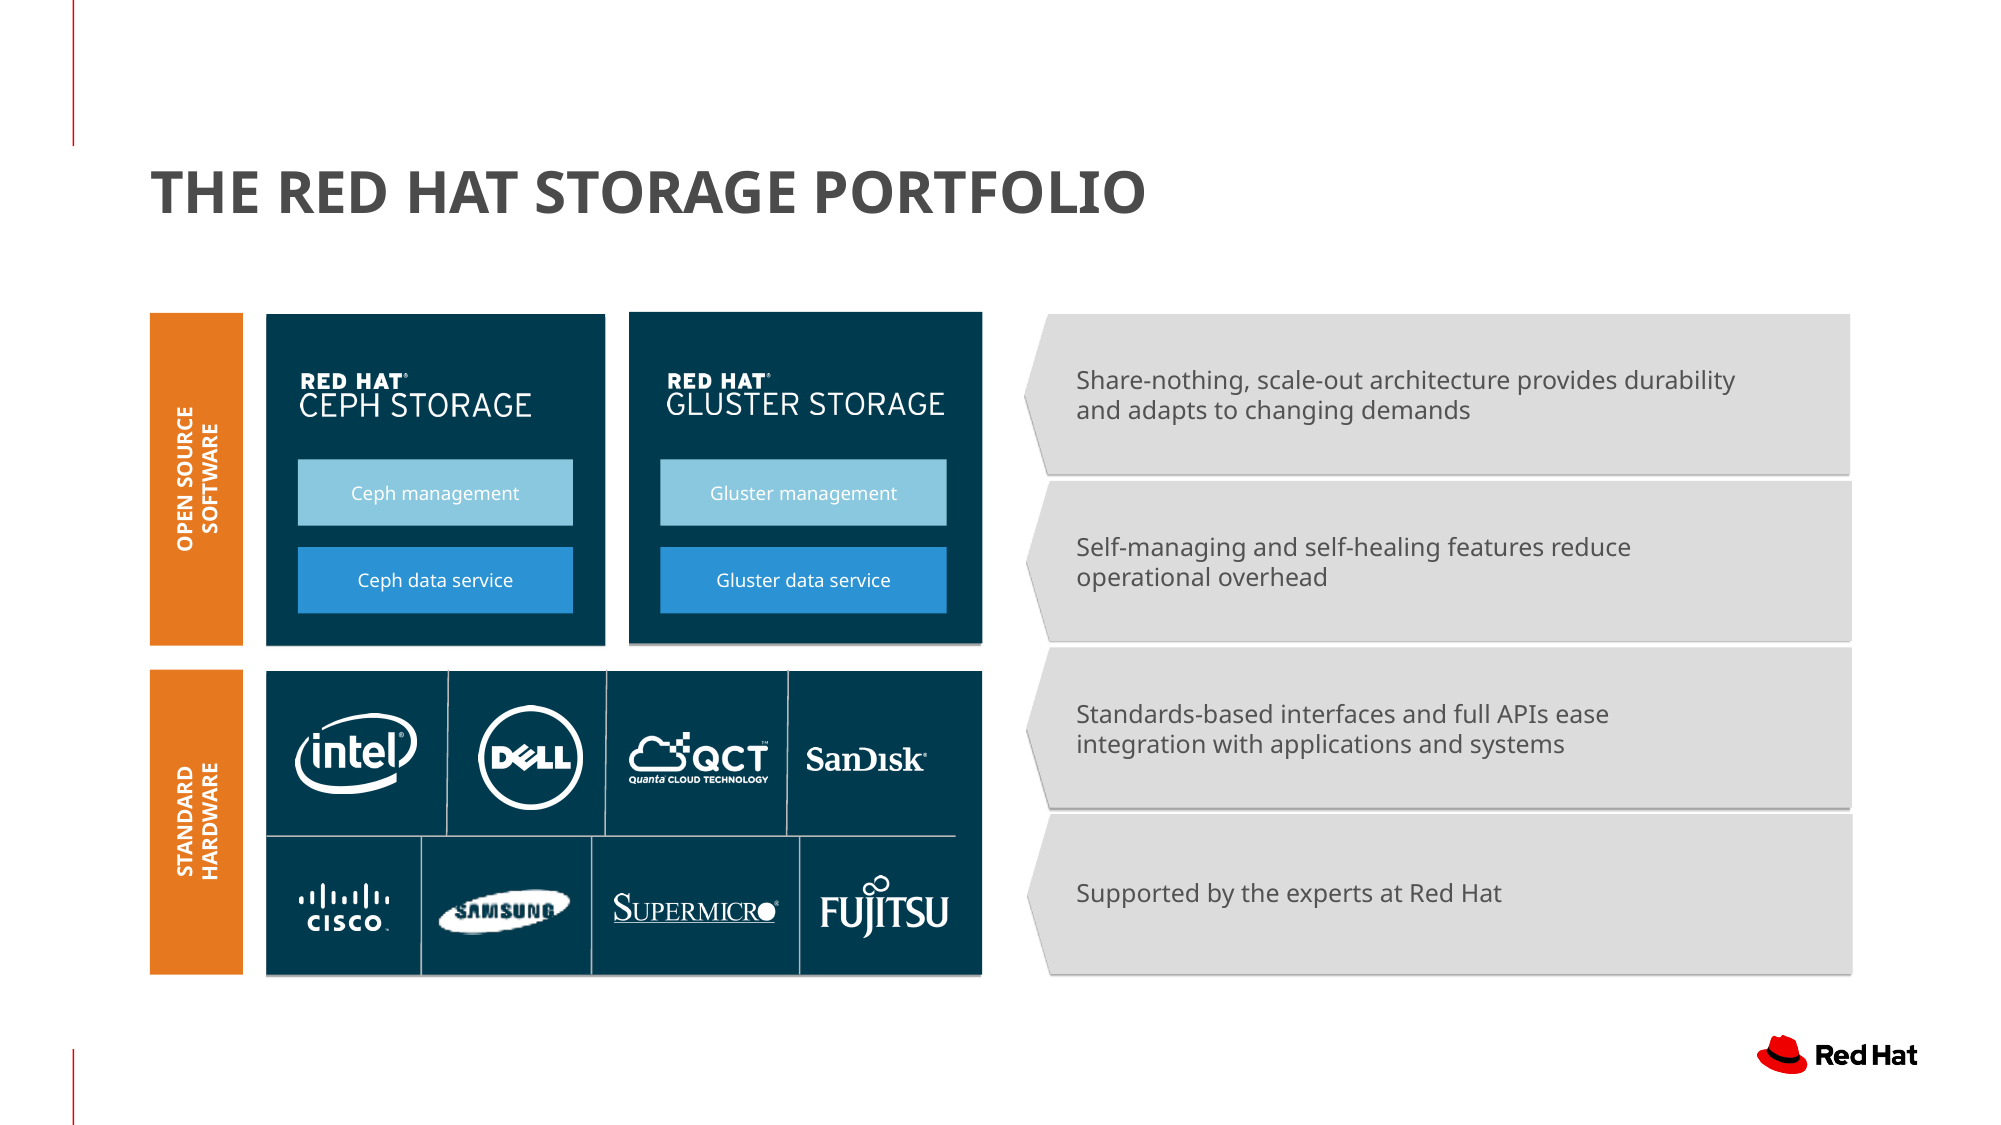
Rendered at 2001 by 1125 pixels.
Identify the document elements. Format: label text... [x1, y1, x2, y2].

text_box Gluster data service [660, 547, 947, 614]
picture [723, 746, 743, 771]
picture [823, 898, 838, 926]
picture [684, 374, 695, 388]
text_box Ceph data service [297, 547, 573, 614]
picture [700, 903, 709, 920]
picture [748, 742, 767, 771]
picture [389, 733, 394, 766]
picture [326, 743, 345, 767]
text_box [1027, 814, 1853, 975]
picture [296, 739, 396, 793]
picture [843, 754, 851, 770]
picture [393, 393, 406, 416]
picture [811, 394, 824, 414]
picture [653, 903, 658, 920]
picture [717, 777, 737, 782]
text_box [1751, 480, 1852, 641]
picture [333, 374, 346, 388]
picture [323, 714, 416, 767]
picture [931, 393, 943, 414]
text_box [448, 671, 605, 835]
text_box [788, 671, 983, 975]
picture [439, 890, 570, 934]
picture [453, 394, 469, 416]
text_box [1024, 314, 1052, 475]
picture [318, 374, 329, 388]
text_box [266, 671, 447, 835]
picture [739, 374, 751, 388]
picture [841, 898, 862, 927]
picture [615, 897, 631, 919]
picture [335, 916, 345, 930]
picture [693, 746, 718, 771]
text_box Supported by the experts at Red Hat [1052, 828, 1751, 956]
text_box OPEN SOURCE SOFTWARE [149, 312, 243, 646]
text_box [629, 311, 983, 644]
picture [745, 393, 759, 414]
text_box [1026, 480, 1052, 641]
picture [705, 777, 717, 783]
picture [342, 394, 357, 416]
picture [410, 394, 425, 416]
text_box [1760, 647, 1852, 808]
picture [699, 374, 711, 388]
picture [846, 393, 864, 414]
picture [722, 374, 735, 388]
picture [669, 374, 680, 388]
picture [765, 393, 777, 414]
picture [707, 393, 721, 414]
text_box [1026, 647, 1052, 808]
picture [630, 736, 686, 771]
picture [890, 754, 902, 770]
picture [727, 393, 741, 414]
picture [852, 754, 859, 770]
picture [808, 748, 823, 770]
text_box [593, 837, 798, 975]
text_box Self-managing and self-healing features reduce operational overhead [1052, 478, 1751, 646]
picture [375, 374, 388, 388]
picture [668, 393, 682, 414]
picture [358, 374, 370, 388]
picture [753, 374, 764, 388]
picture [907, 897, 924, 927]
picture [517, 394, 530, 416]
picture [308, 916, 319, 930]
text_box [606, 671, 787, 835]
picture [474, 394, 490, 416]
picture [860, 748, 876, 770]
text_box [266, 314, 606, 646]
picture [322, 394, 336, 416]
picture [904, 748, 922, 770]
picture [865, 898, 872, 937]
text_box [1807, 314, 1851, 475]
text_box [423, 837, 590, 975]
picture [863, 876, 889, 895]
picture [889, 393, 904, 414]
text_box Gluster management [660, 459, 947, 526]
picture [828, 393, 843, 414]
picture [689, 393, 702, 414]
text_box Ceph management [297, 459, 573, 526]
text_box Share-nothing, scale-out architecture provides durability and adapts to changing demands [1052, 314, 1807, 475]
picture [365, 916, 381, 930]
text_box STANDARD HARDWARE [149, 669, 243, 975]
picture [349, 916, 360, 930]
picture [363, 743, 384, 768]
picture [753, 777, 761, 783]
picture [314, 743, 319, 767]
text_box [266, 837, 420, 975]
picture [878, 898, 882, 926]
title THE RED HAT STORAGE PORTFOLIO [150, 0, 1851, 225]
picture [783, 393, 798, 414]
picture [1757, 1035, 1918, 1074]
text_box Standards-based interfaces and full APIs ease integration with applications and systems [1052, 647, 1760, 810]
picture [887, 898, 906, 926]
picture [302, 374, 314, 388]
picture [826, 754, 840, 770]
picture [909, 394, 924, 414]
picture [350, 736, 361, 767]
picture [639, 777, 652, 783]
picture [869, 393, 884, 414]
picture [429, 393, 447, 416]
picture [390, 374, 401, 388]
picture [677, 740, 689, 752]
picture [927, 898, 947, 927]
picture [758, 903, 775, 920]
picture [670, 777, 678, 783]
picture [495, 393, 512, 416]
picture [479, 706, 582, 809]
picture [879, 754, 885, 770]
picture [362, 394, 378, 416]
picture [301, 393, 316, 416]
